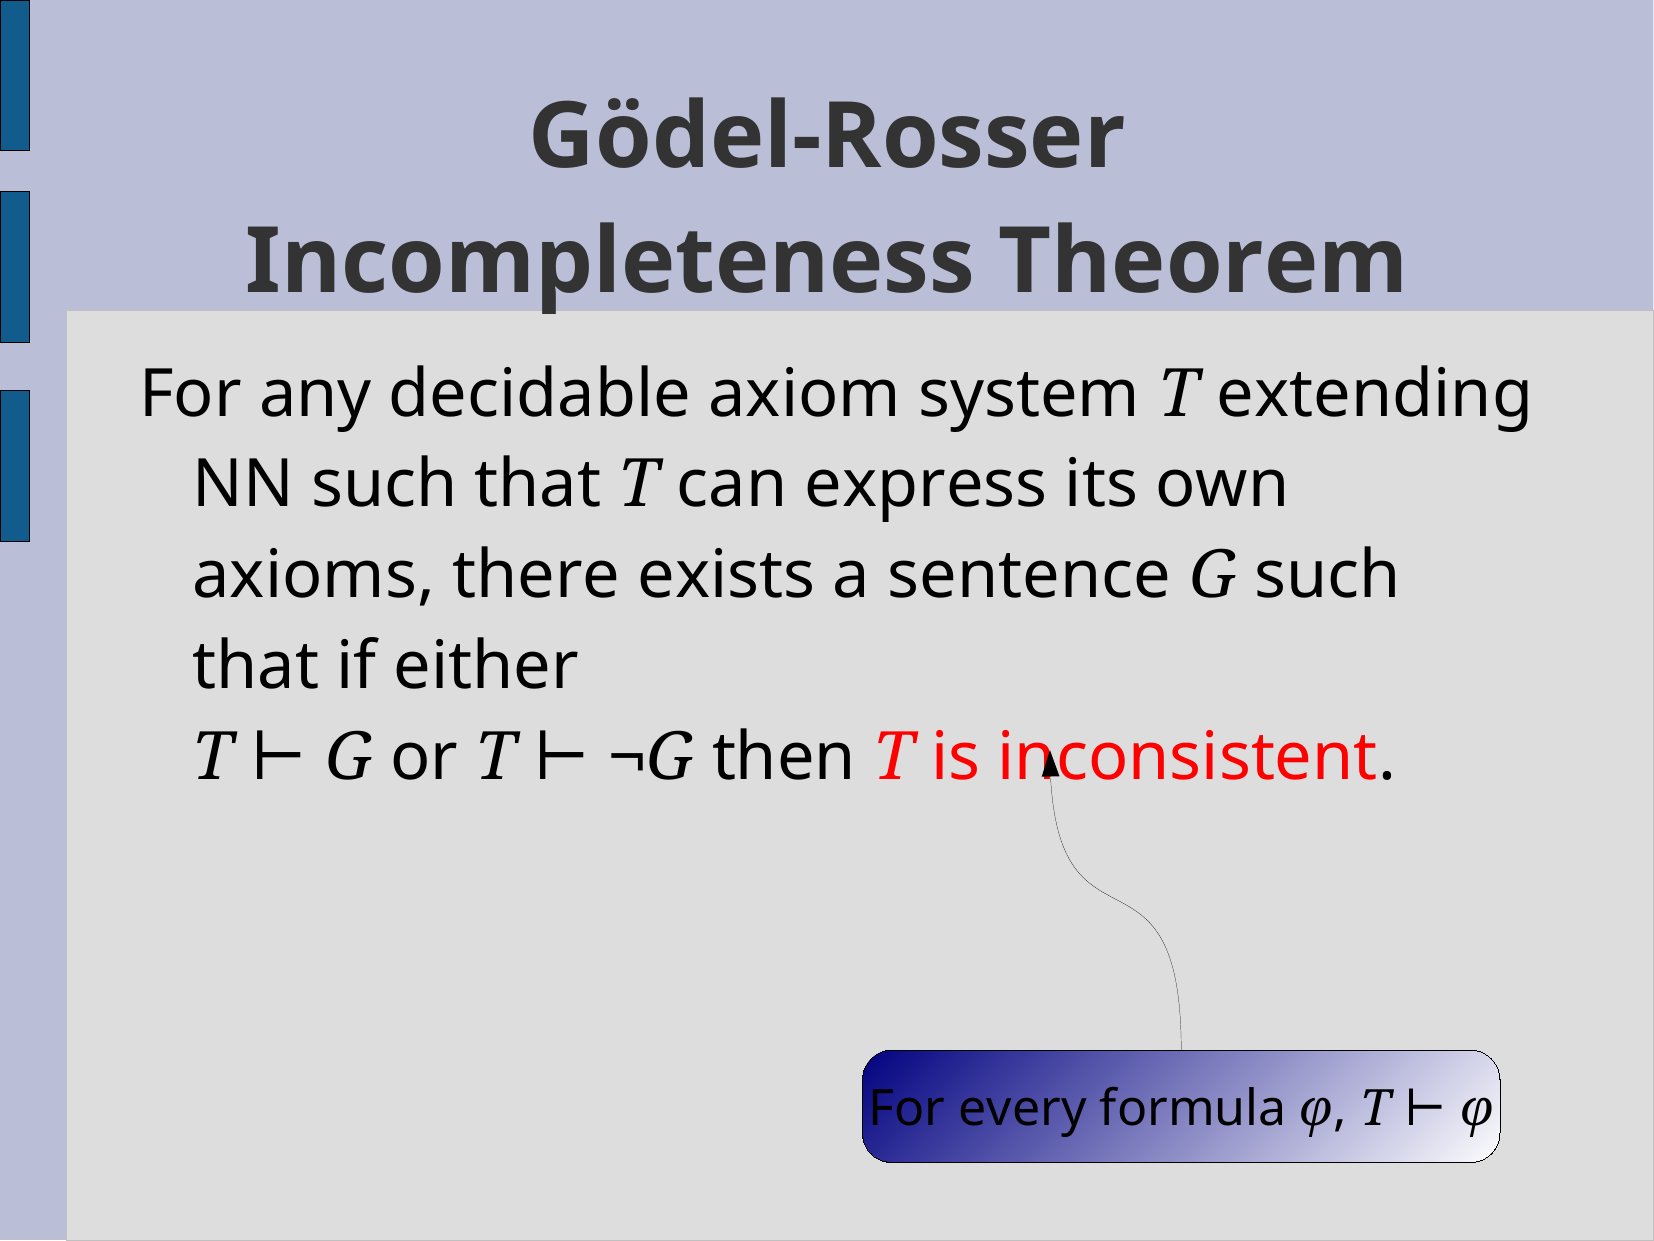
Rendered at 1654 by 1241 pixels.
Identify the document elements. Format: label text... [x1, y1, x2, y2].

text_box For every formula φ, T ⊢ φ [862, 1050, 1501, 1163]
title Gödel-Rosser Incompleteness Theorem [121, 45, 1534, 344]
list For any decidable axiom system T extending NN such that T can express its own axioms, there exists a sentence G such that if either T ⊢ G or T ⊢ ¬G then T is inconsistent. [121, 344, 1534, 891]
